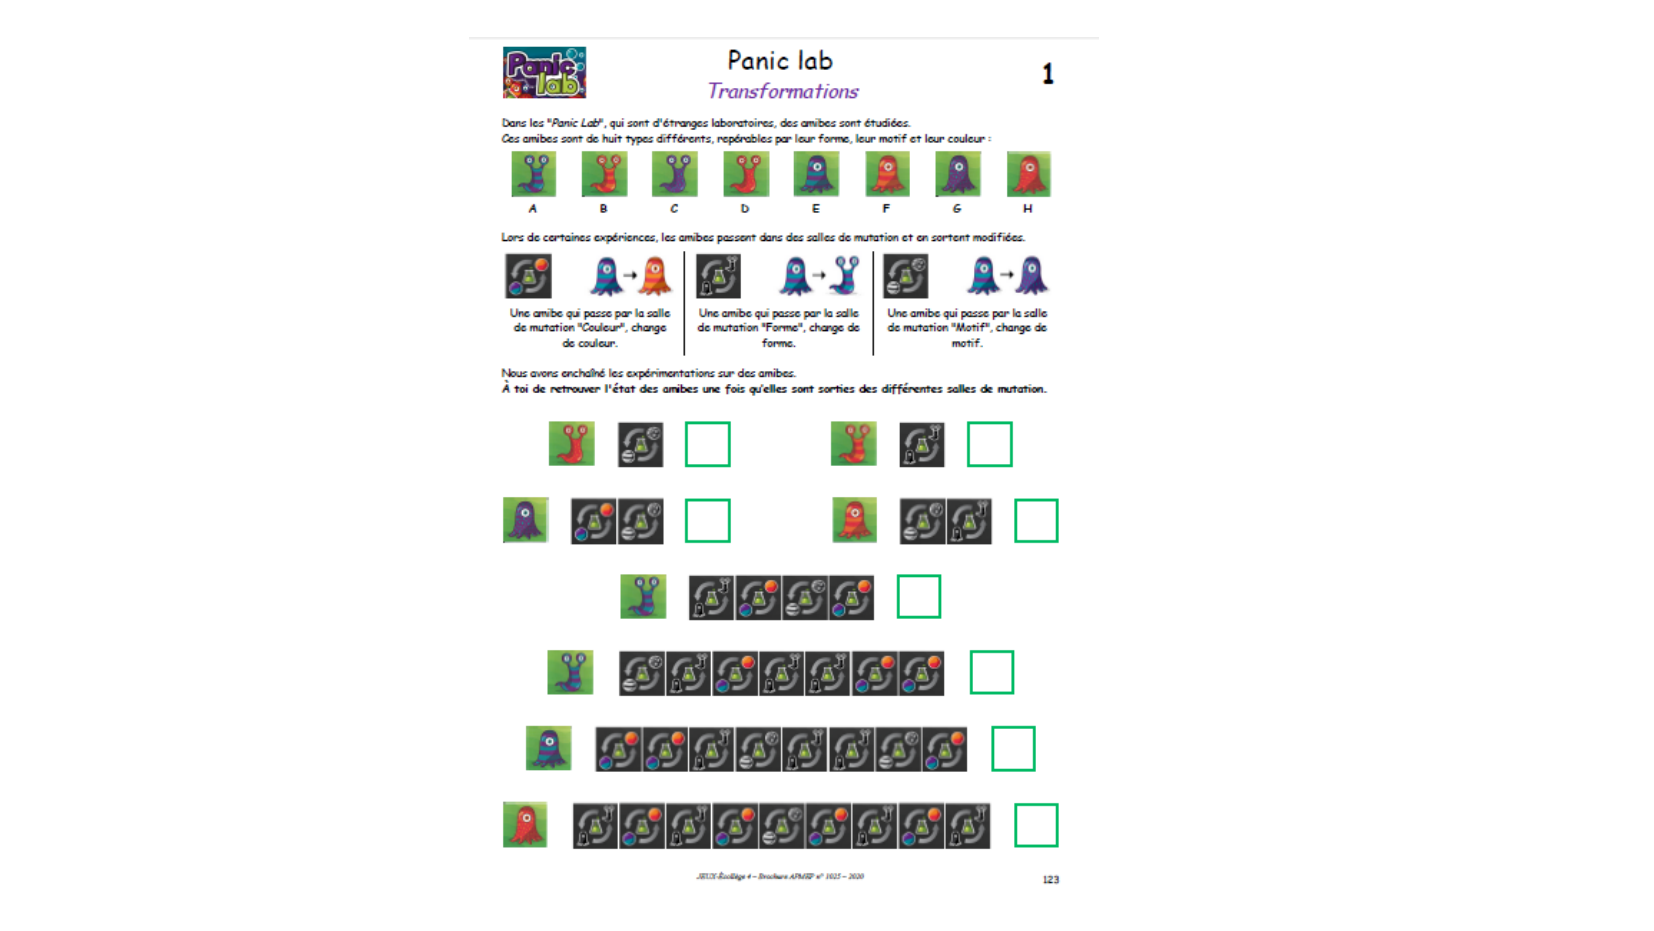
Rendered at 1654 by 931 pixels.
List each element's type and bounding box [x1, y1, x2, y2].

picture [469, 37, 1099, 902]
